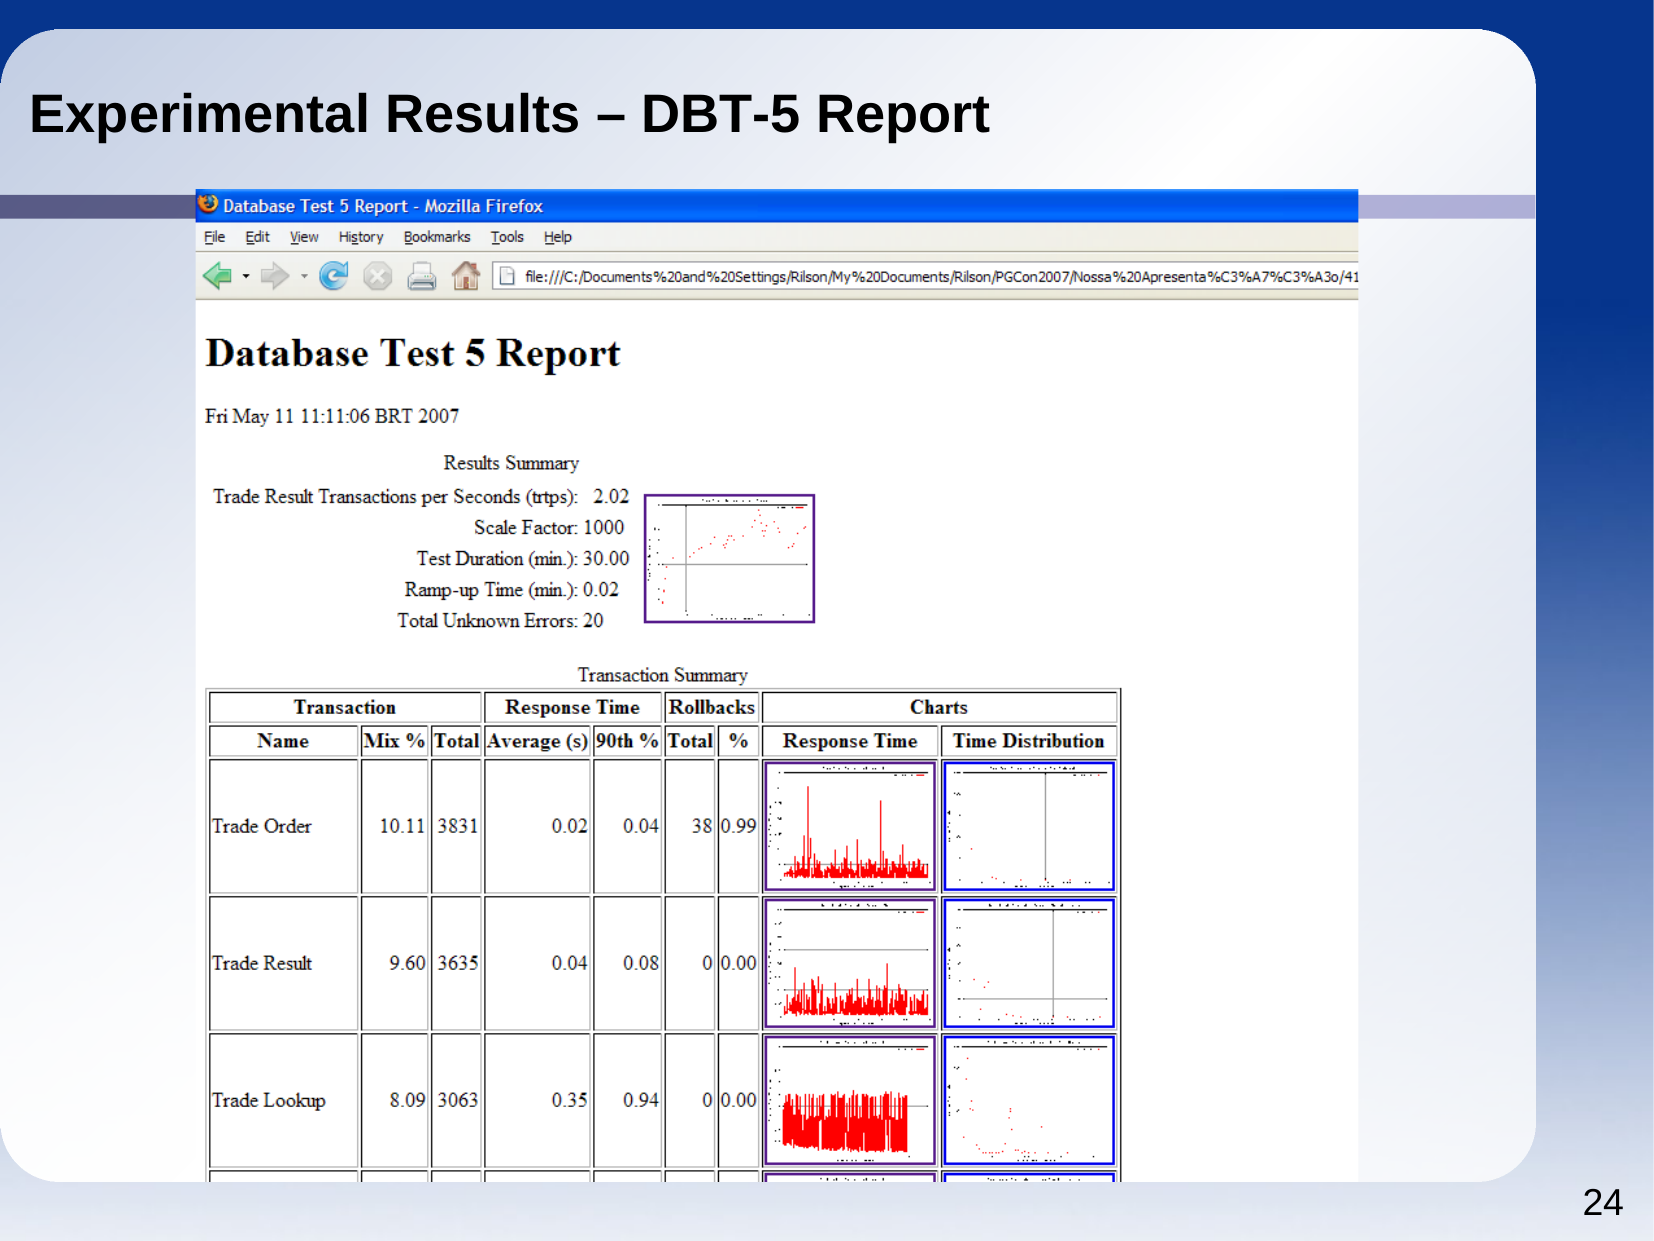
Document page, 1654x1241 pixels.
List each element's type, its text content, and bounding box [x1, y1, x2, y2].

picture [0, 0, 1654, 1241]
title Experimental Results – DBT-5 Report [29, 49, 1506, 178]
